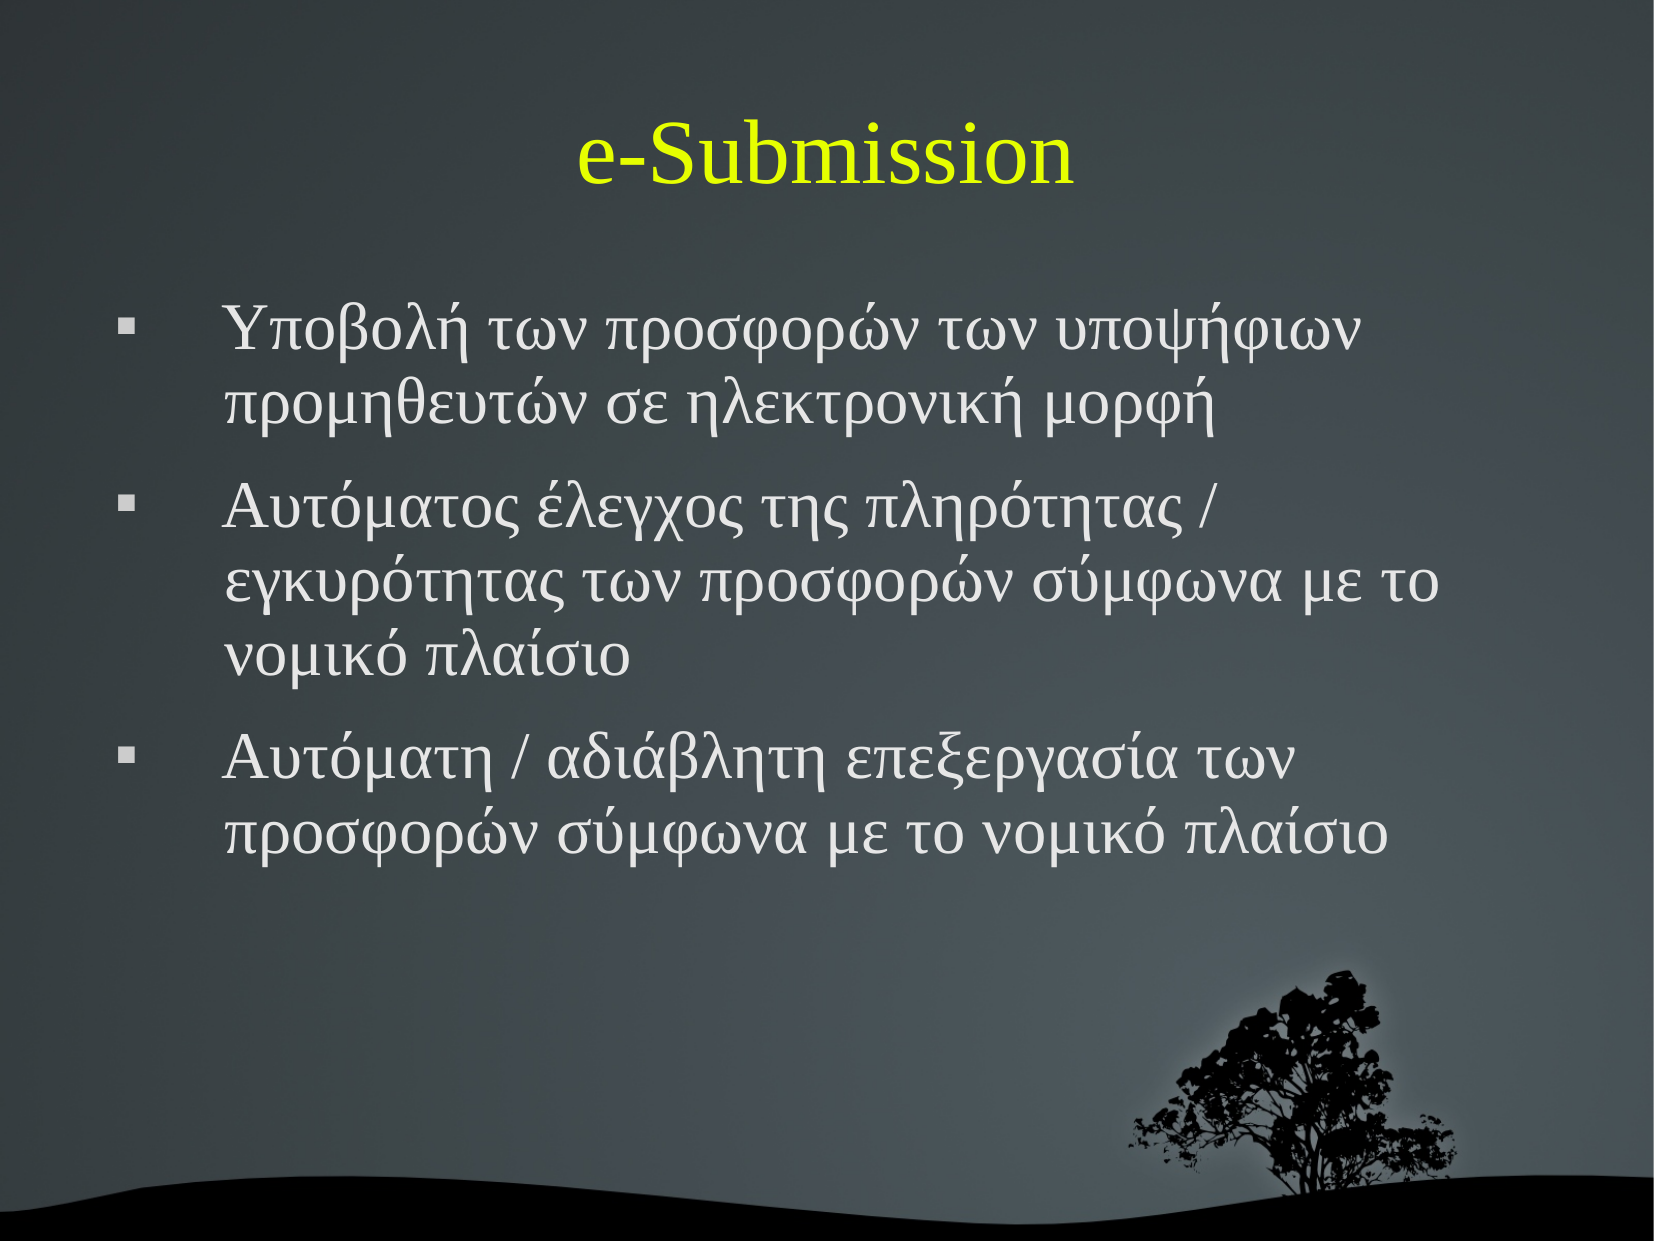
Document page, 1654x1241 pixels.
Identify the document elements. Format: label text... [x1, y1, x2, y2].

list Υποβολή των προσφορών των υποψήφιων προμηθευτών σε ηλεκτρονική μορφή Αυτόματος έλεγχος της πληρότητας / εγκυρότητας των προσφορών σύμφωνα με το νομικό πλαίσιο Αυτόματη / αδιάβλητη επεξεργασία των προσφορών σύμφωνα με το νομικό πλαίσιο [82, 290, 1571, 1094]
picture [0, 0, 1654, 1241]
title e-Submission [82, 56, 1571, 250]
